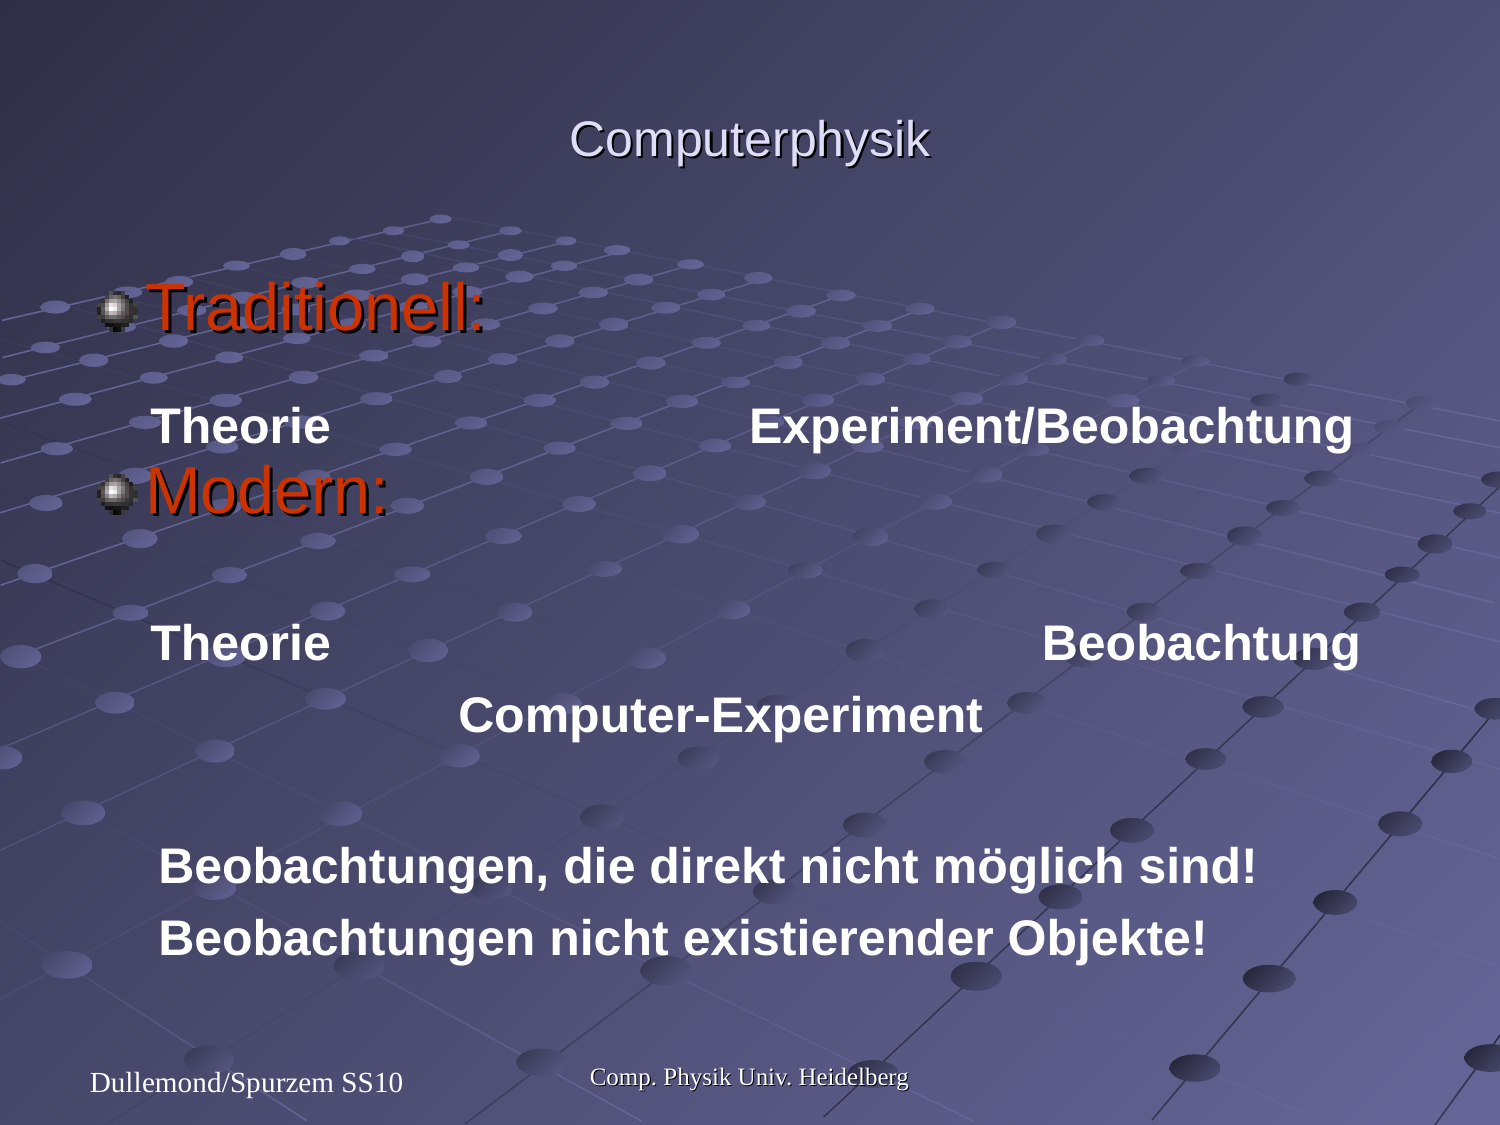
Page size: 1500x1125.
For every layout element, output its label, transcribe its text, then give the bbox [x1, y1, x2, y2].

text_box Theorie Experiment/Beobachtung Theorie Beobachtung Computer-Experiment [135, 385, 1420, 751]
title Computerphysik [75, 45, 1426, 233]
list Traditionell: Modern: [75, 262, 1426, 1007]
text_box Beobachtungen, die direkt nicht möglich sind! Beobachtungen nicht existierender Objekte! [143, 825, 1274, 974]
